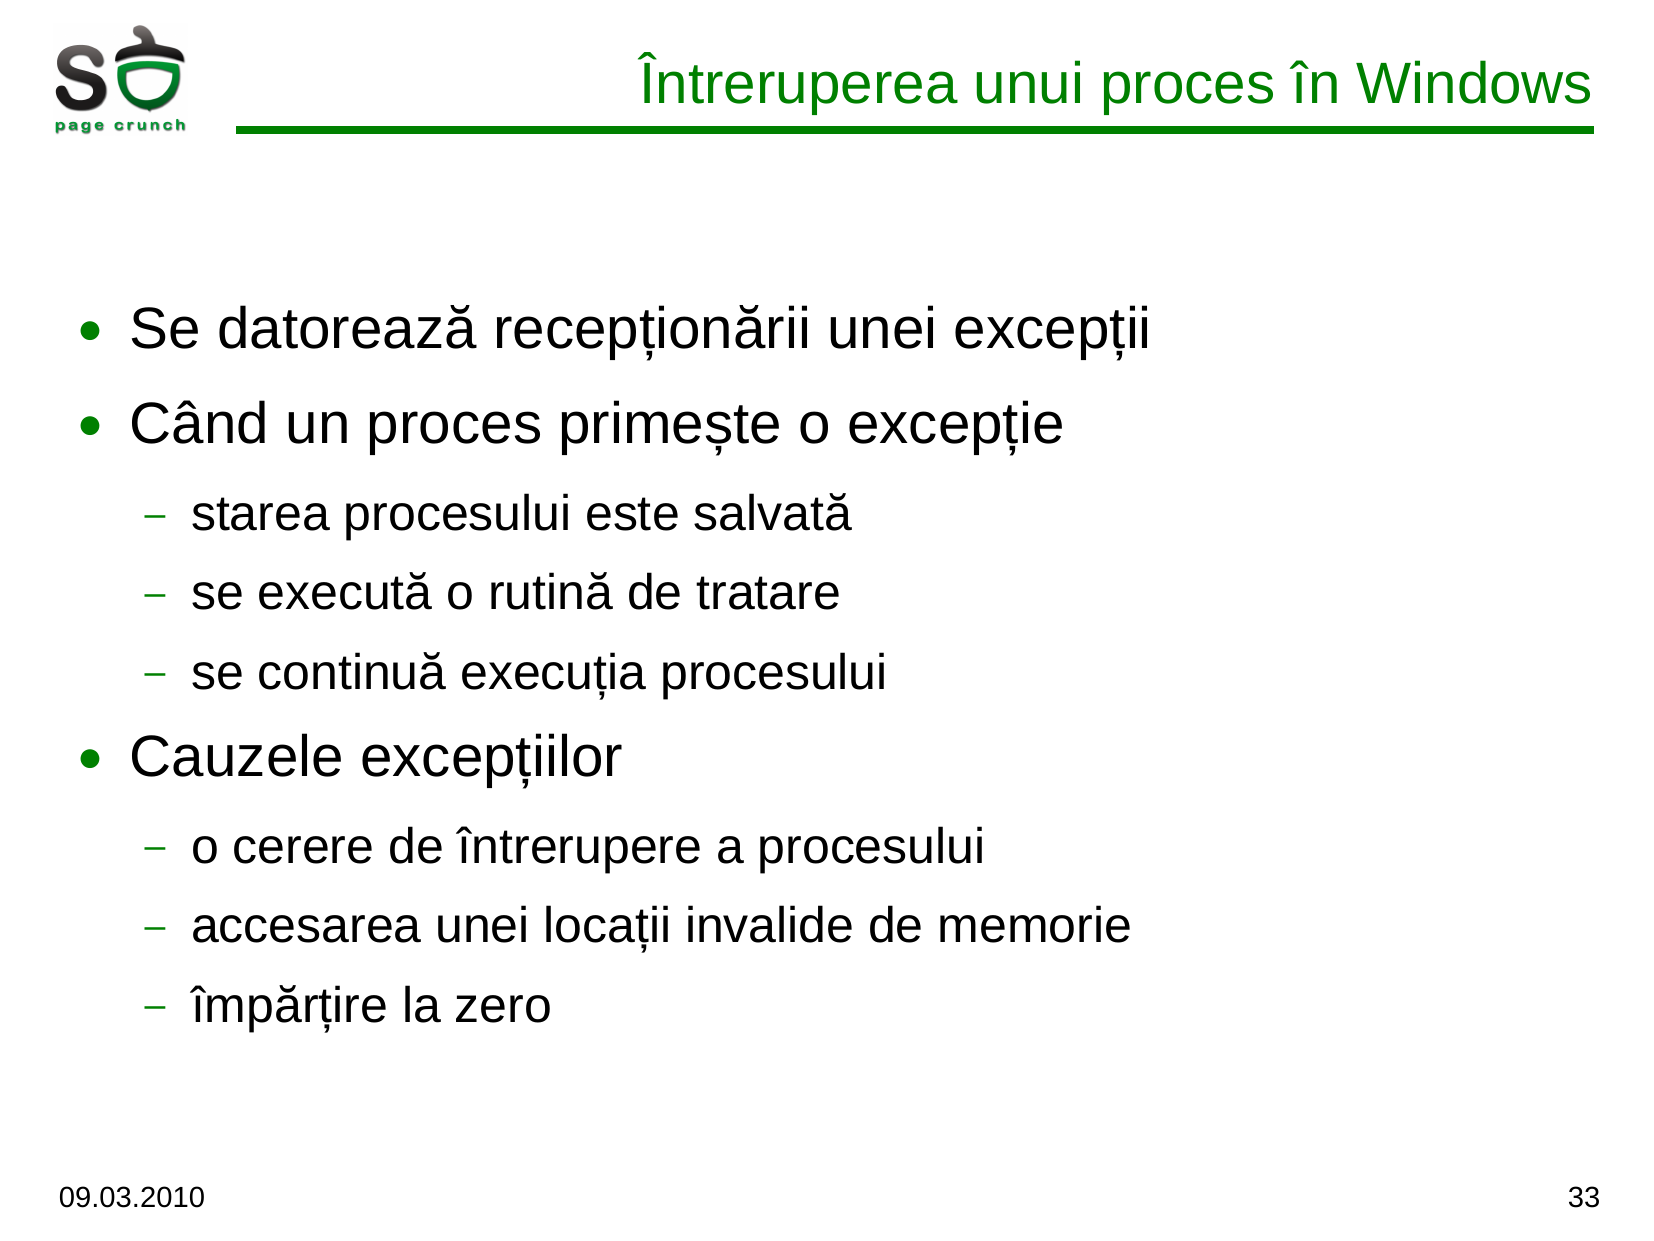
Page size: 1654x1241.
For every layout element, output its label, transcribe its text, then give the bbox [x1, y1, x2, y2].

picture [53, 23, 188, 136]
title Întreruperea unui proces în Windows [236, 49, 1595, 119]
list Se datorează recepționării unei excepții Când un proces primește o excepție starea procesului este salvată se execută o rutină de tratare se continuă execuția procesului Cauzele excepțiilor o cerere de întrerupere a procesului accesarea unei locații invalide de memorie împărțire la zero [59, 177, 1595, 1152]
